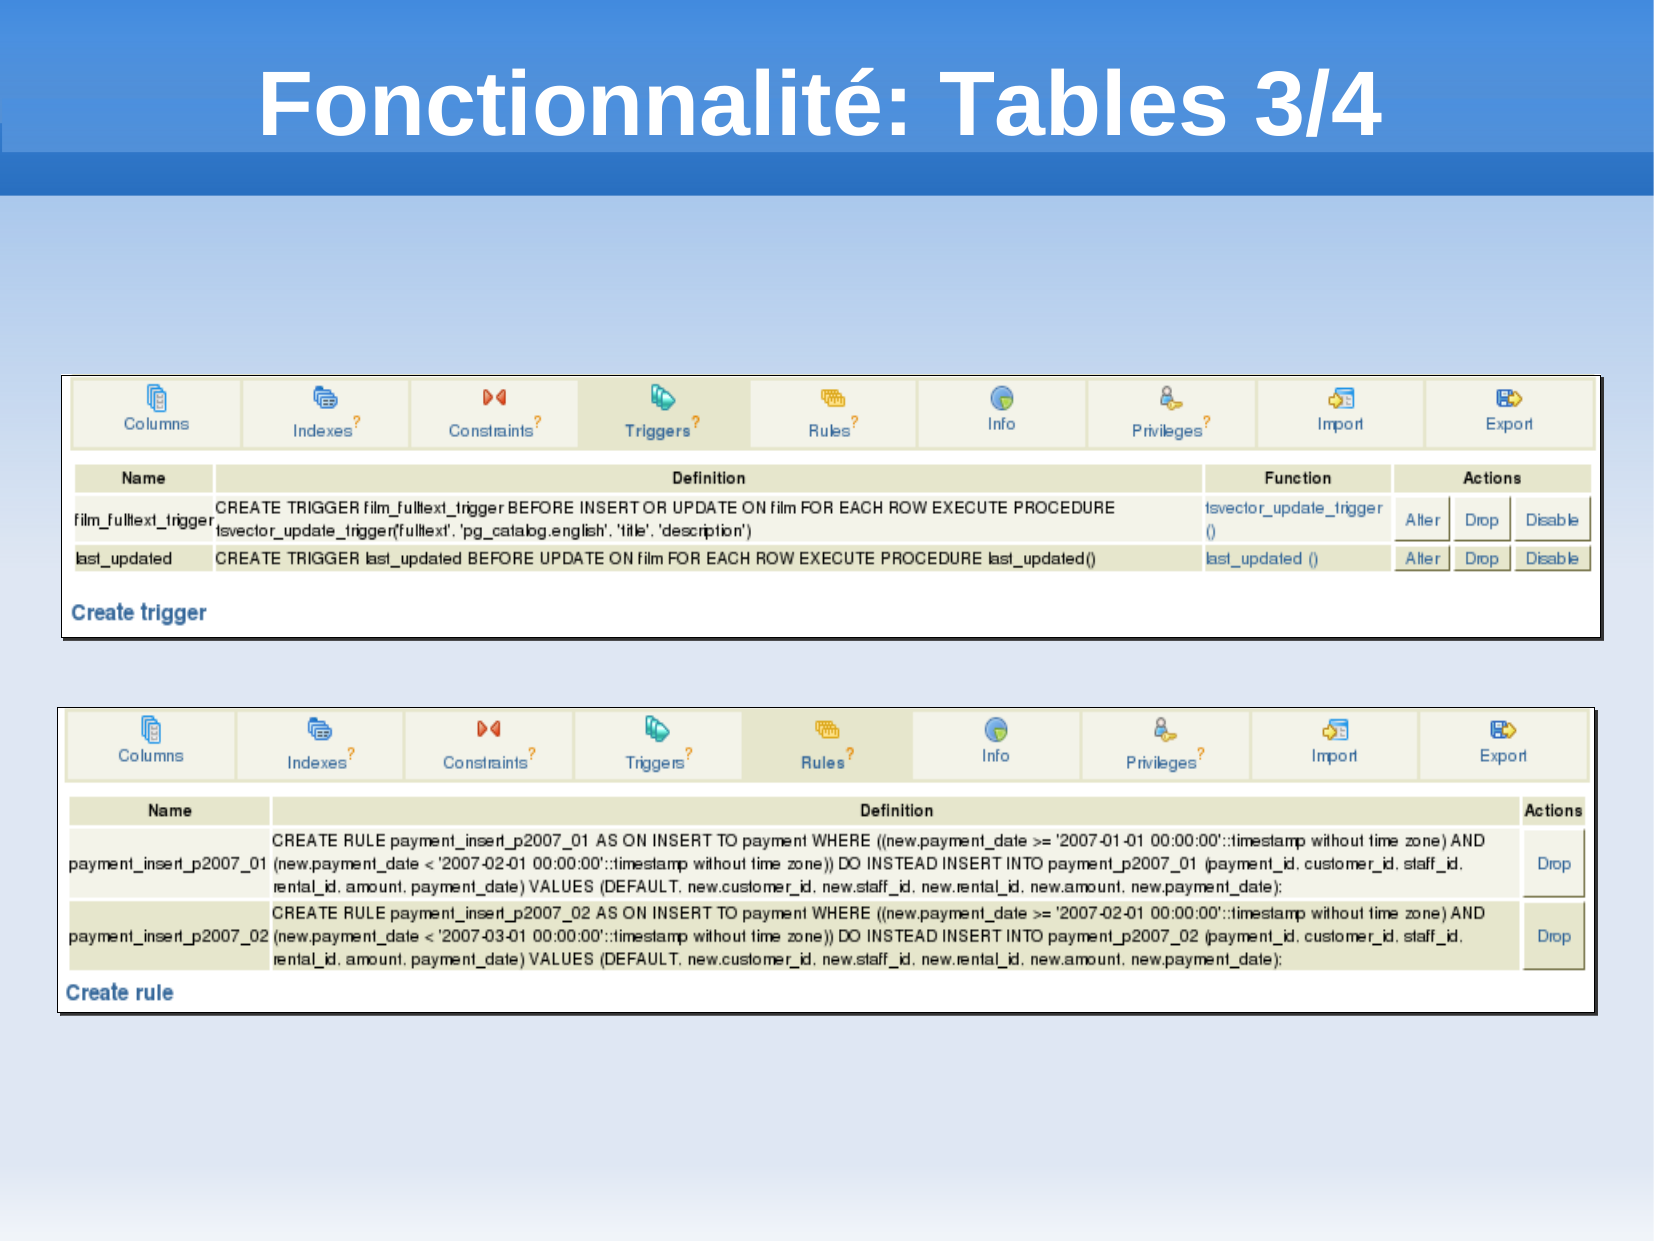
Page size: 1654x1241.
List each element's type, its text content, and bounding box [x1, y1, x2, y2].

picture [0, 0, 1654, 1241]
title Fonctionnalité: Tables 3/4 [76, 7, 1565, 200]
